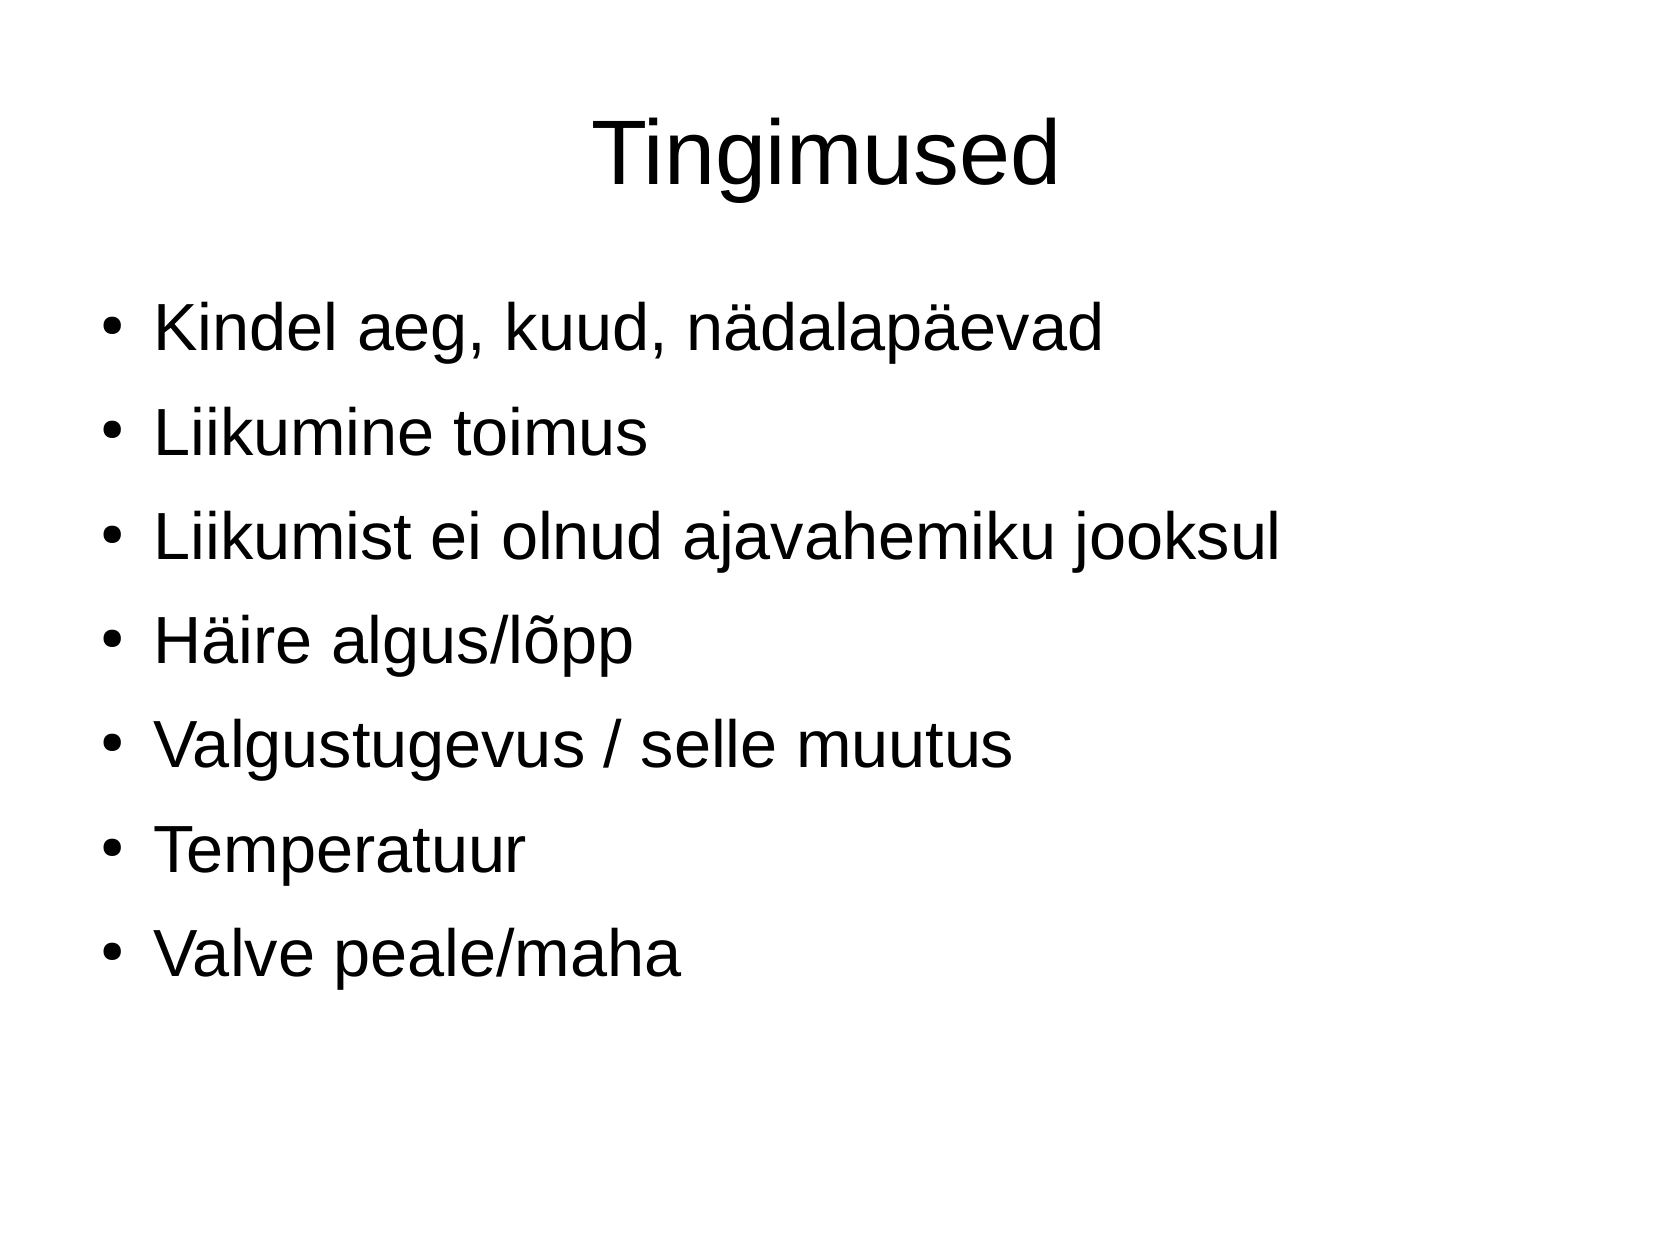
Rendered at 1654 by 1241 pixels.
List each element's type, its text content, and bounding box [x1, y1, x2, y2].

list Kindel aeg, kuud, nädalapäevad Liikumine toimus Liikumist ei olnud ajavahemiku jooksul Häire algus/lõpp Valgustugevus / selle muutus Temperatuur Valve peale/maha [82, 290, 1571, 1010]
title Tingimused [82, 49, 1571, 257]
